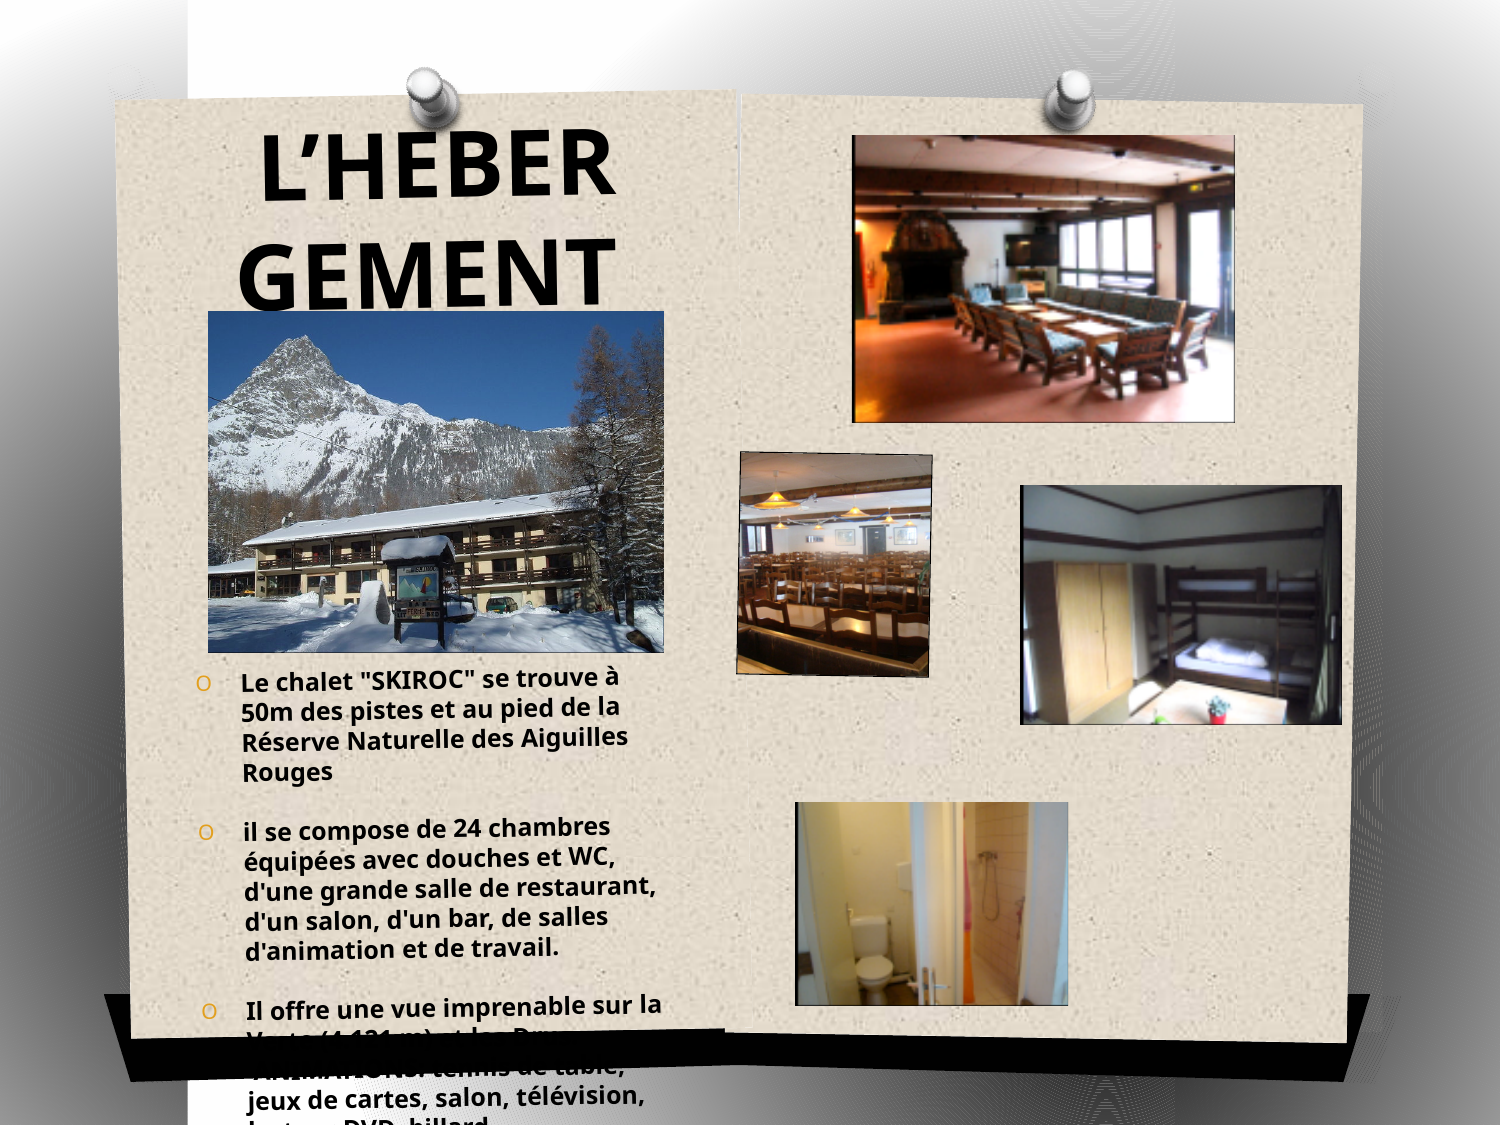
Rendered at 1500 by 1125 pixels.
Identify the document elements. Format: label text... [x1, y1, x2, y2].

list Le chalet "SKIROC" se trouve à 50m des pistes et au pied de la Réserve Naturelle des Aiguilles Rouges il se compose de 24 chambres équipées avec douches et WC, d'une grande salle de restaurant, d'un salon, d'un bar, de salles d'animation et de travail. Il offre une vue imprenable sur la Verte (4.121 m) et les Drus. ANIMATIONS: tennis de table, jeux de cartes, salon, télévision, lecteur DVD, billard [180, 652, 687, 1006]
picture [114, 33, 1364, 1043]
title L’HEBERGEMENT « CHALET SKI ROC » [208, 94, 666, 272]
